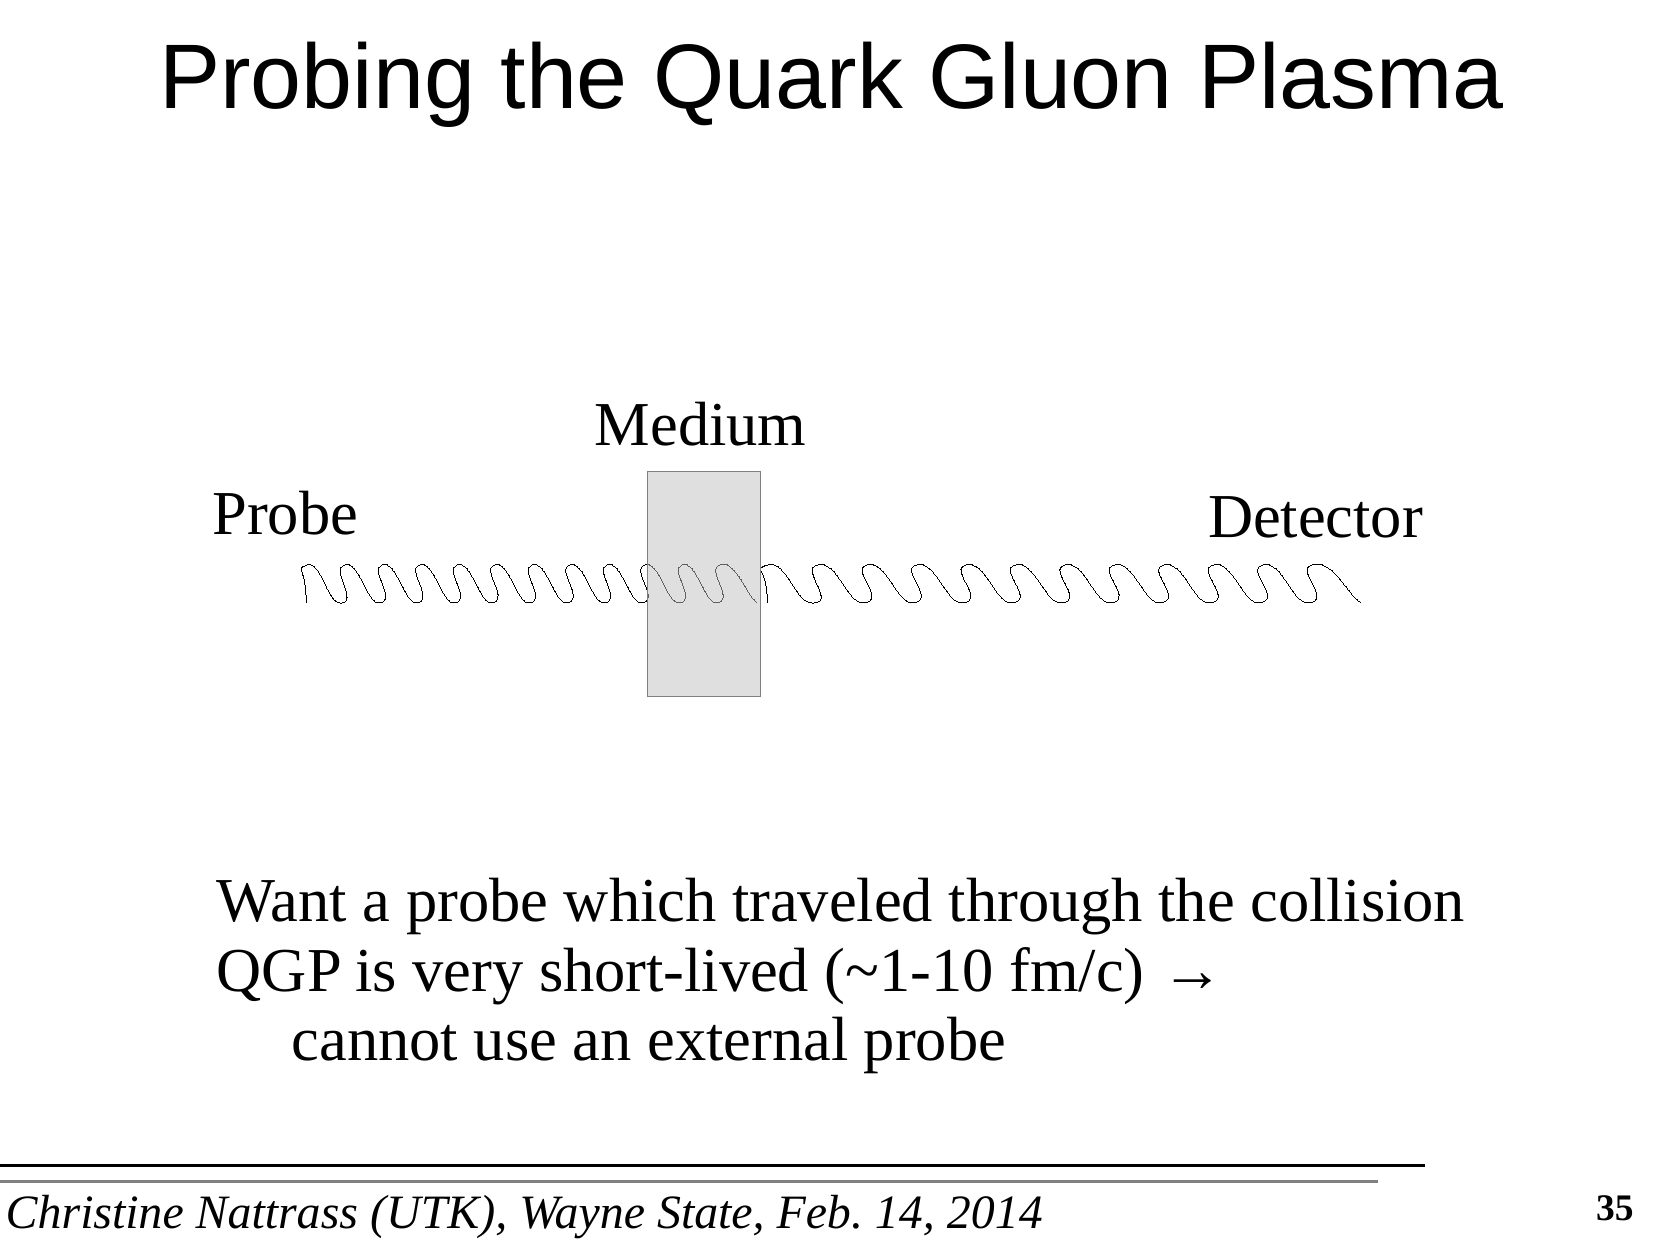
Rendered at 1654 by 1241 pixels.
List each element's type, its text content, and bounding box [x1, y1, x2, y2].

text_box Medium [547, 382, 855, 468]
title Probing the Quark Gluon Plasma [88, 15, 1577, 139]
text_box [647, 471, 761, 697]
text_box Probe [197, 471, 423, 556]
text_box Want a probe which traveled through the collision QGP is very short-lived (~1-10 fm/c) → cannot use an external probe [202, 858, 1482, 1132]
text_box Detector [1193, 474, 1473, 560]
